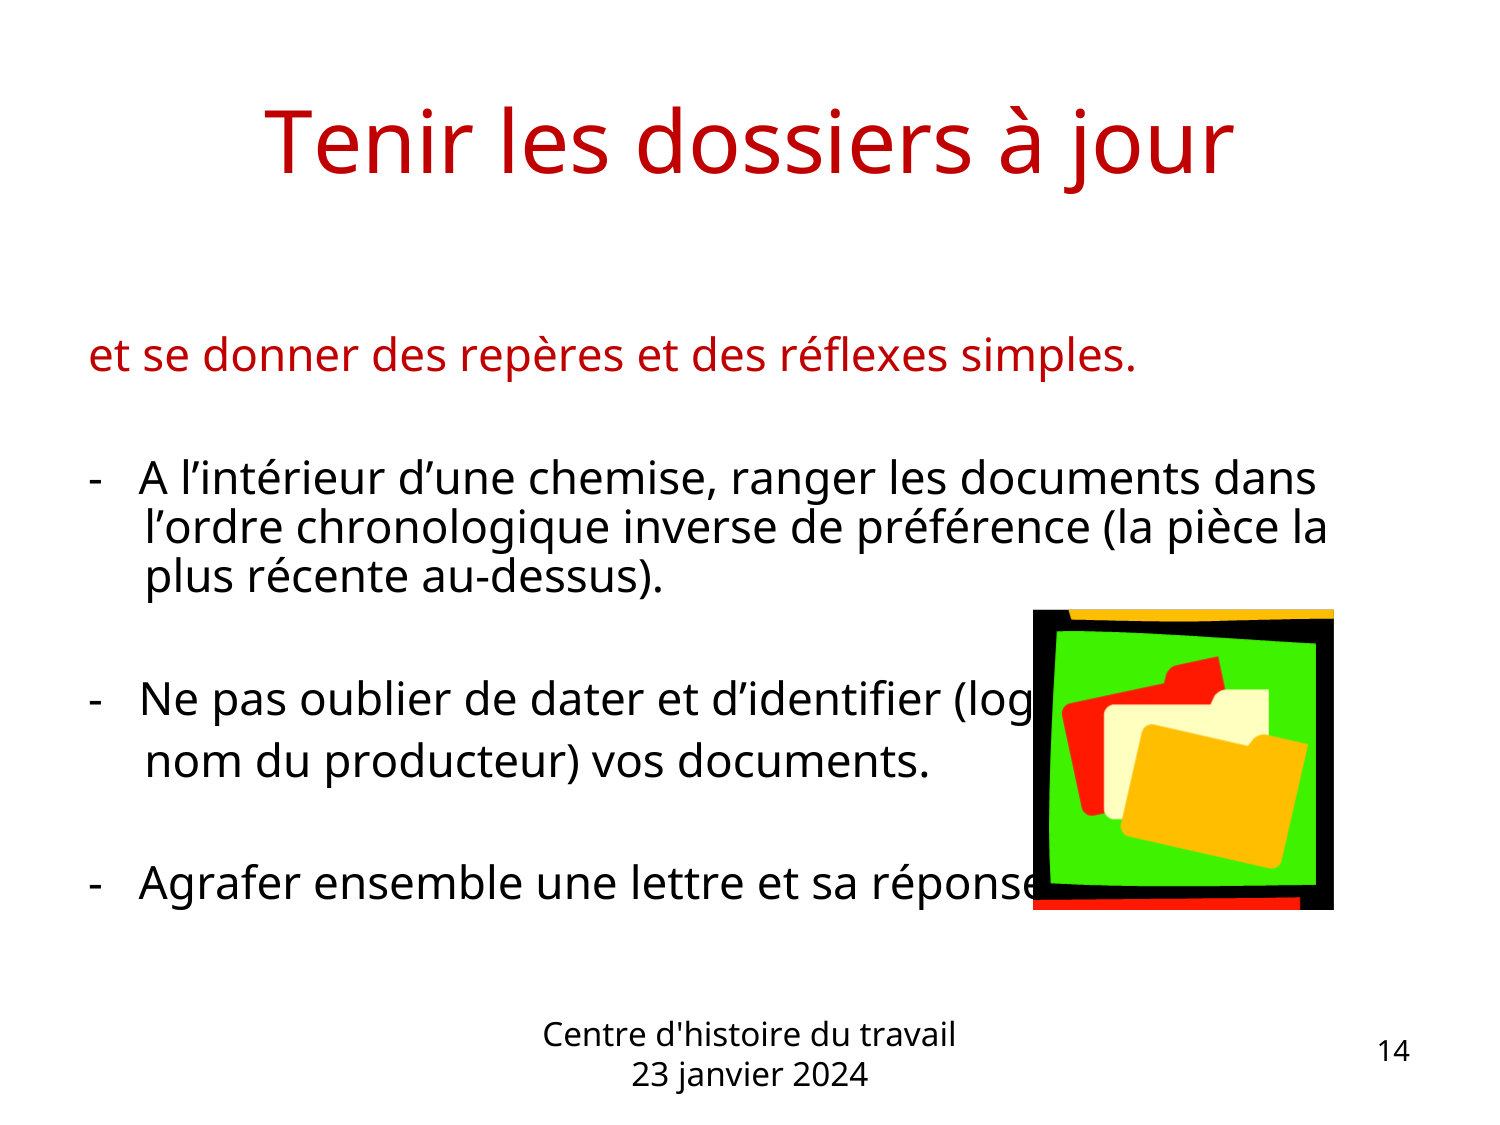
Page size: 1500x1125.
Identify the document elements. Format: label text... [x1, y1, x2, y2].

text_box Centre d'histoire du travail 23 janvier 2024 [512, 1005, 988, 1084]
text_box et se donner des repères et des réflexes simples. - A l’intérieur d’une chemise, ranger les documents dans l’ordre chronologique inverse de préférence (la pièce la plus récente au-dessus). - Ne pas oublier de dater et d’identifier (logo, nom du producteur) vos documents. - Agrafer ensemble une lettre et sa réponse. [73, 263, 1424, 906]
text_box <numéro> [1074, 1024, 1426, 1103]
text_box Tenir les dossiers à jour [75, 45, 1426, 233]
picture [1033, 609, 1334, 910]
